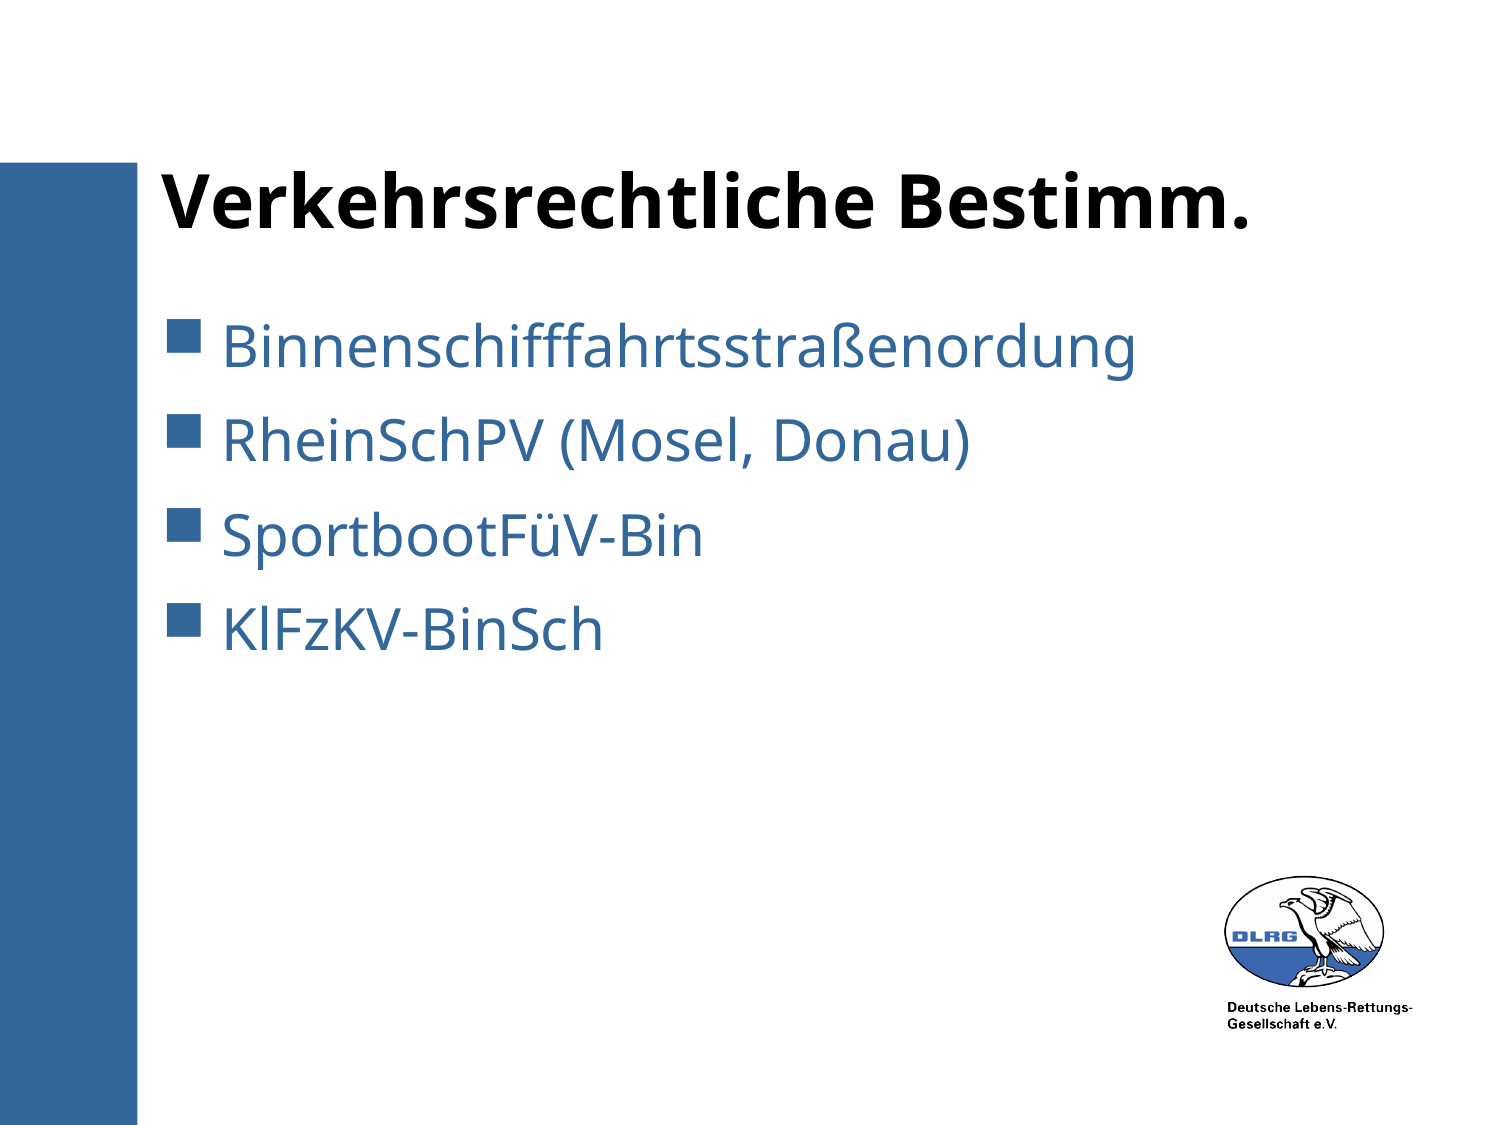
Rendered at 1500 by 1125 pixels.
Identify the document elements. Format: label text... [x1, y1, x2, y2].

text_box Verkehrsrechtliche Bestimm. [147, 138, 1431, 259]
text_box Binnenschifffahrtsstraßenordung RheinSchPV (Mosel, Donau) SportbootFüV-Bin KlFzKV-BinSch [147, 276, 1413, 853]
picture [1224, 874, 1413, 1030]
